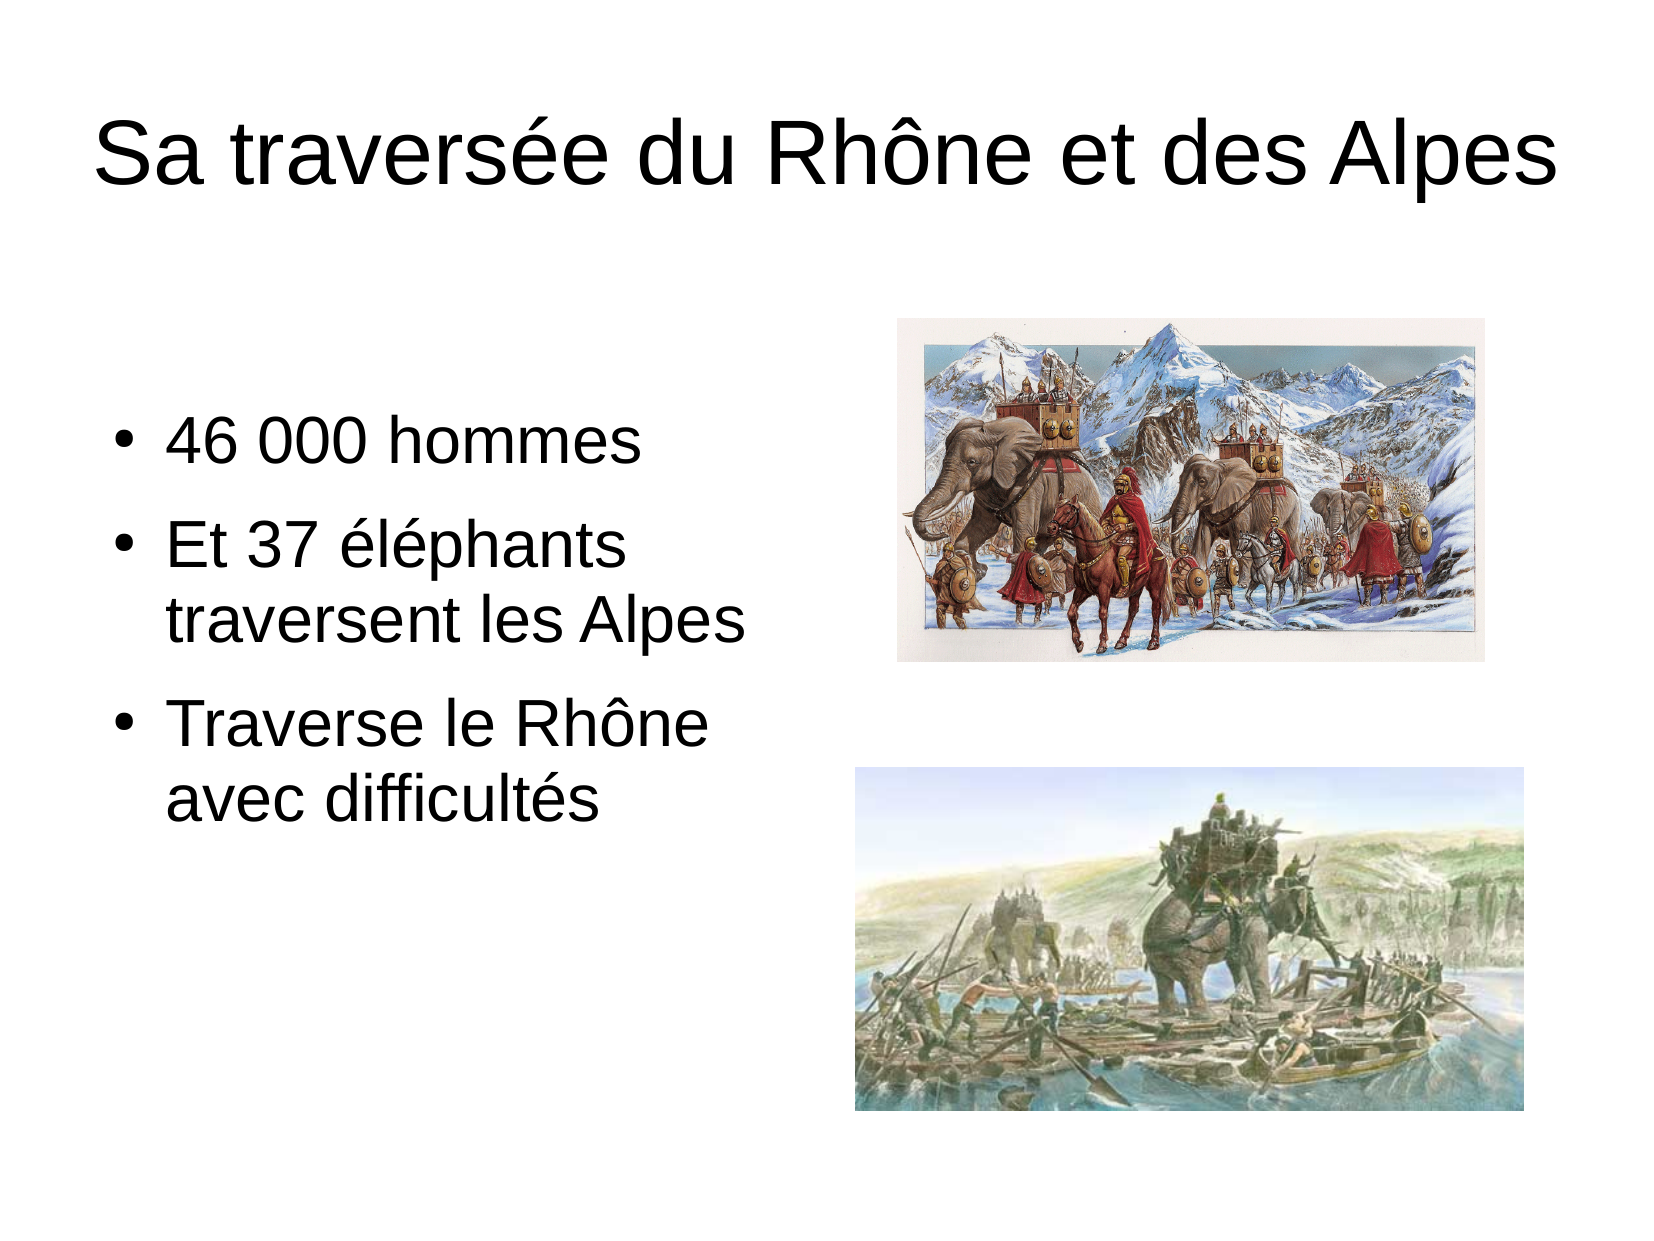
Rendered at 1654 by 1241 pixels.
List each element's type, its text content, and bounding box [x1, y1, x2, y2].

picture [897, 318, 1485, 662]
picture [855, 767, 1524, 1111]
title Sa traversée du Rhône et des Alpes [82, 49, 1571, 257]
list 46 000 hommes Et 37 éléphants traversent les Alpes Traverse le Rhône avec difficultés [94, 402, 821, 1123]
